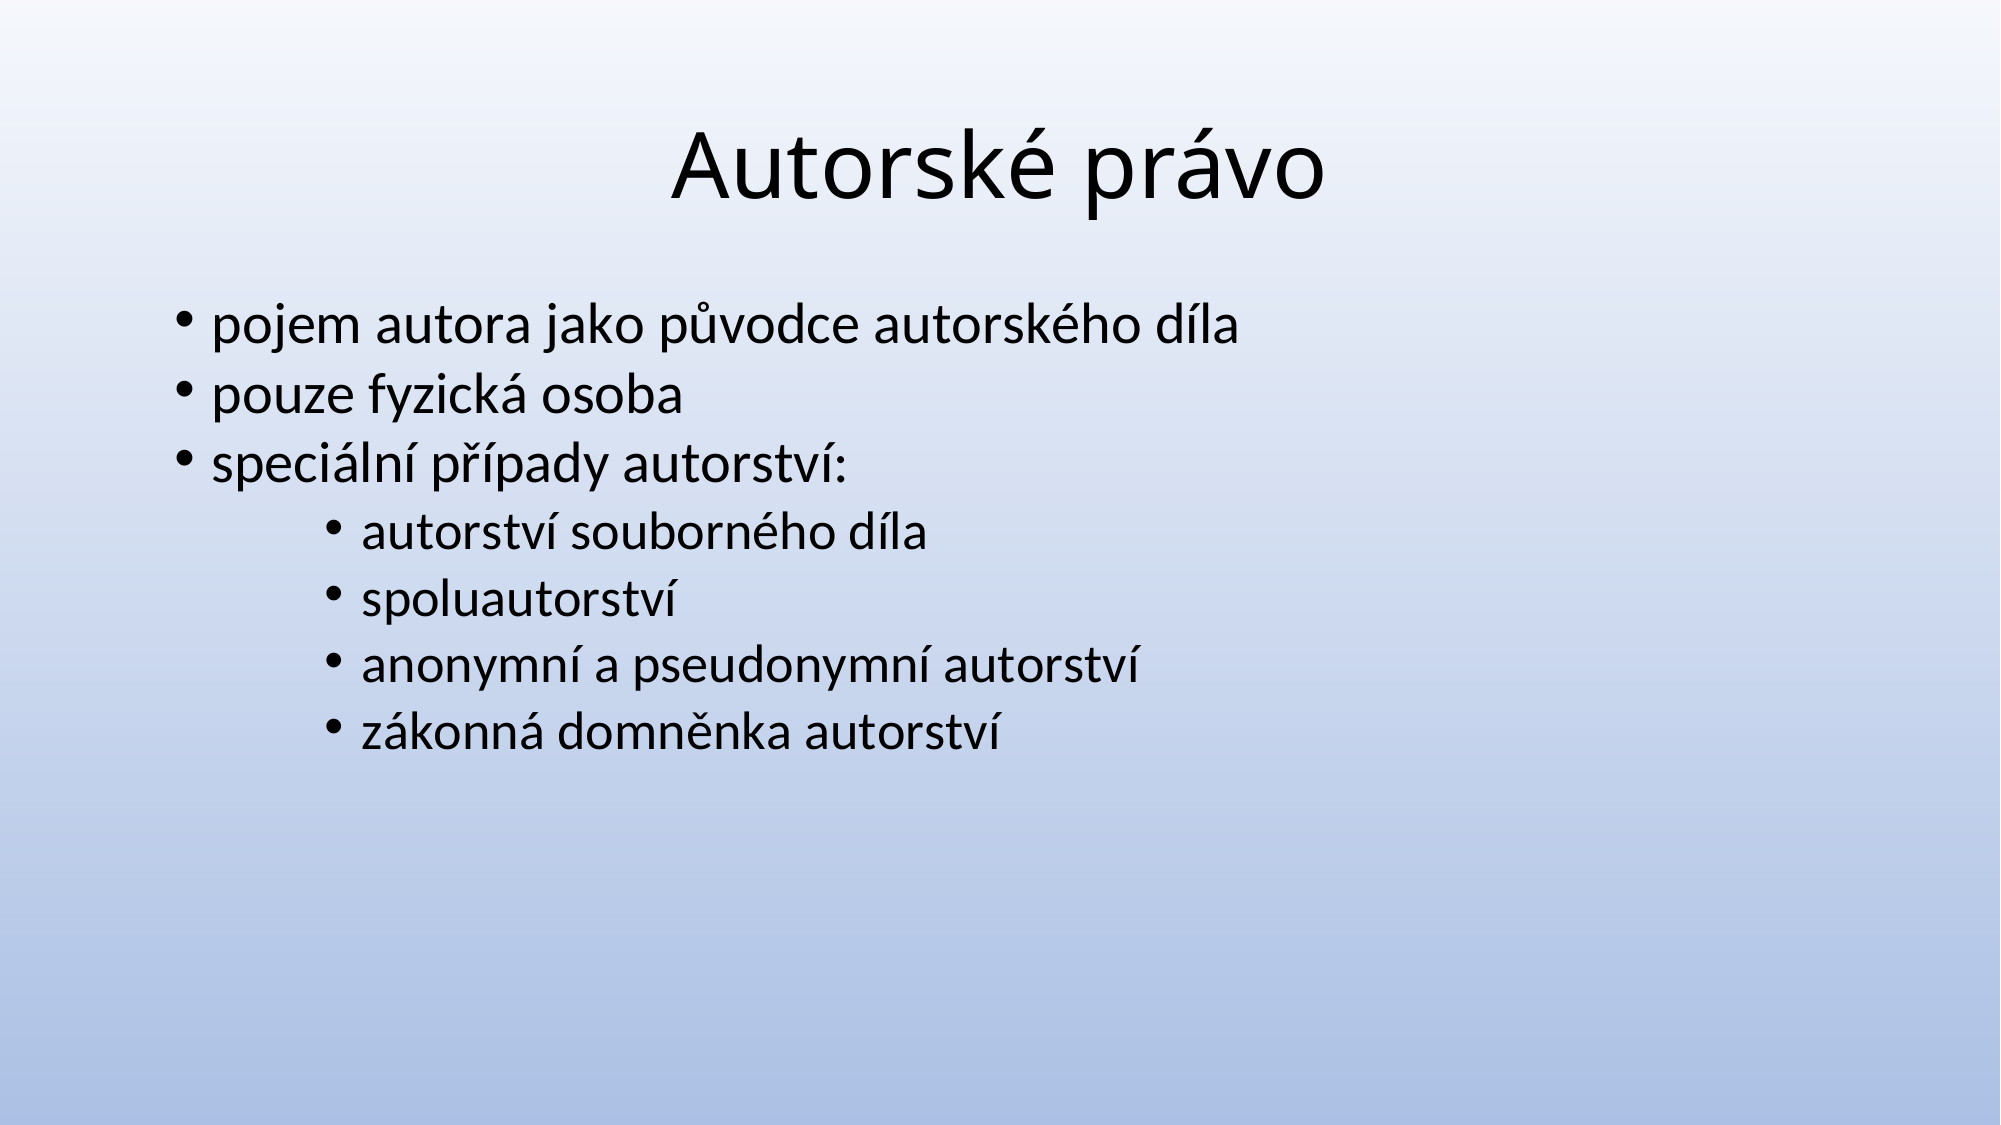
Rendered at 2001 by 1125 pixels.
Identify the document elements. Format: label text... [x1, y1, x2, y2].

text_box pojem autora jako původce autorského díla pouze fyzická osoba speciální případy autorství: autorství souborného díla spoluautorství anonymní a pseudonymní autorství zákonná domněnka autorství [159, 296, 1885, 1011]
title Autorské právo [137, 59, 1863, 278]
